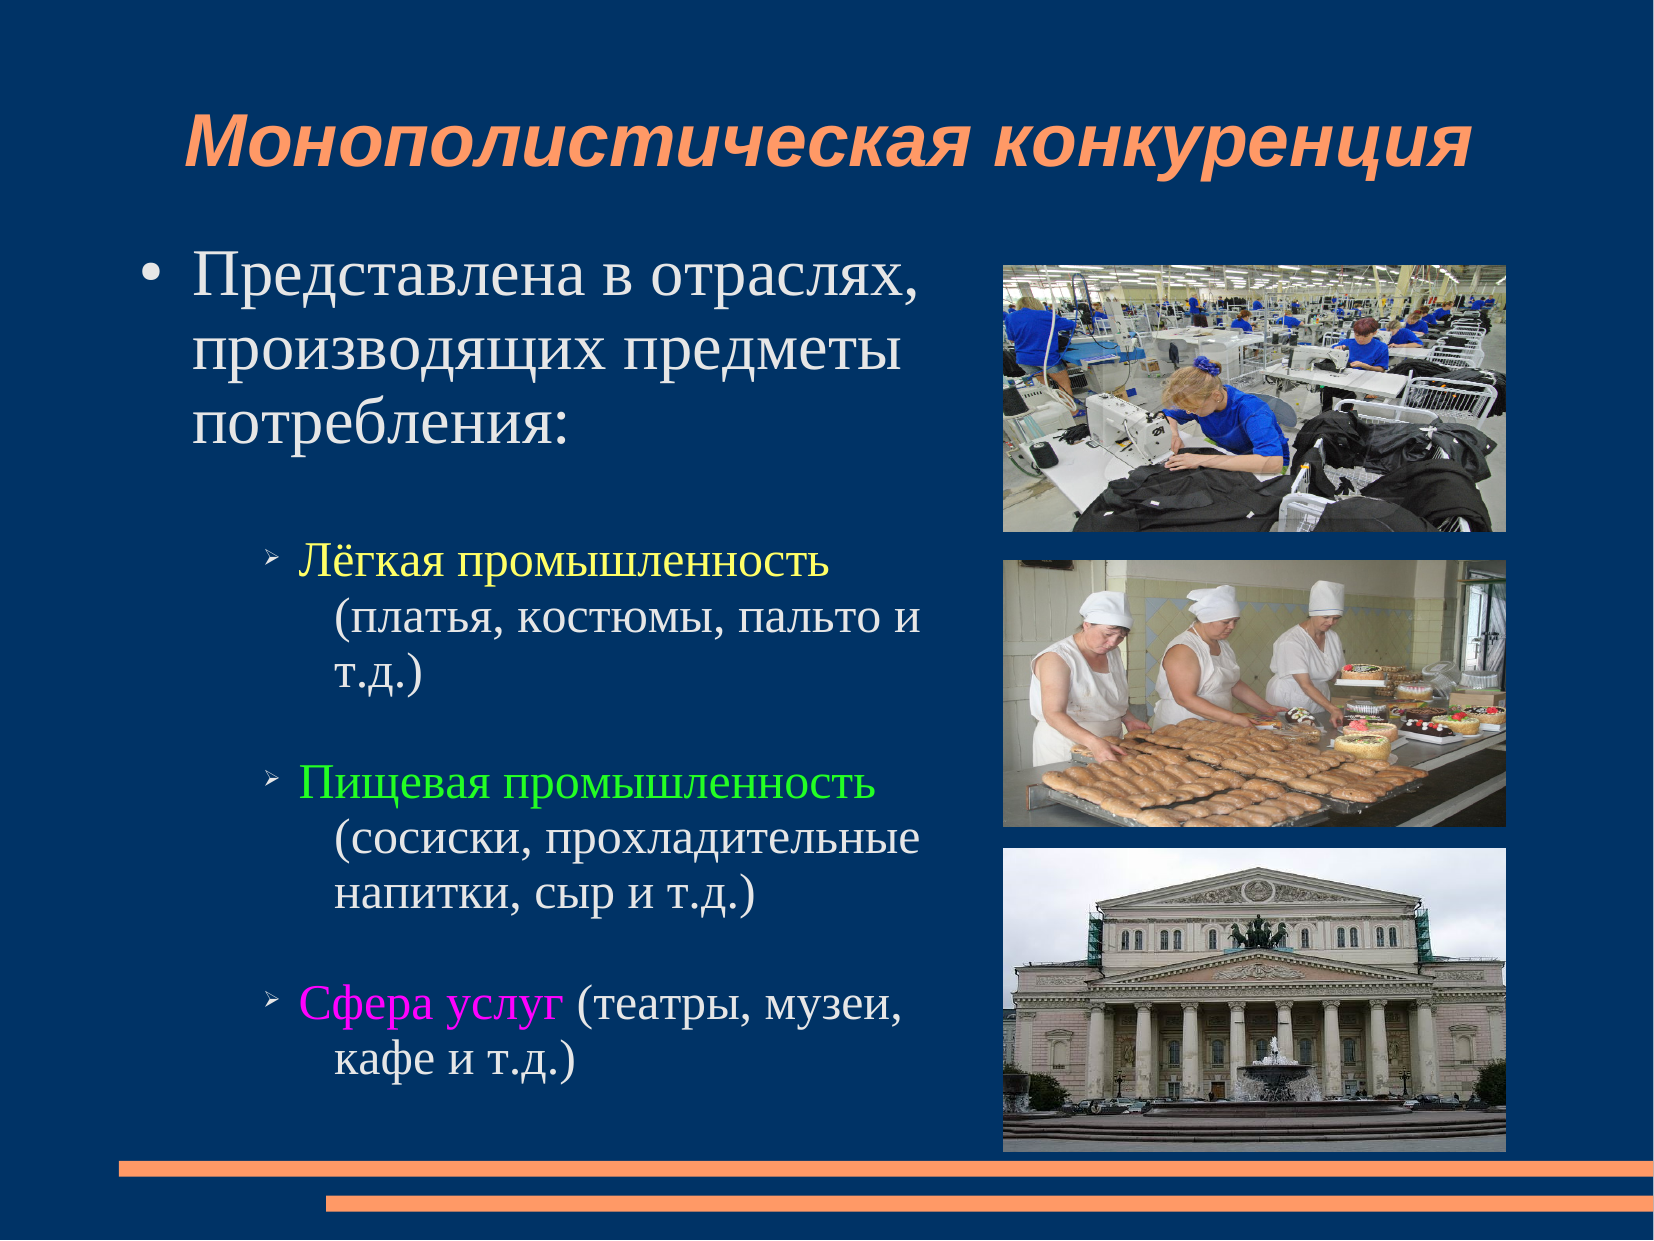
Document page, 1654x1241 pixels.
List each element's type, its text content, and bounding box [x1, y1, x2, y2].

picture [1003, 265, 1506, 532]
title Монополистическая конкуренция [123, 43, 1536, 237]
picture [1003, 848, 1506, 1152]
list Представлена в отраслях, производящих предметы потребления: Лёгкая промышленность (платья, костюмы, пальто и т.д.) Пищевая промышленность (сосиски, прохладительные напитки, сыр и т.д.) Сфера услуг (театры, музеи, кафе и т.д.) [121, 236, 945, 1208]
picture [1003, 560, 1506, 827]
